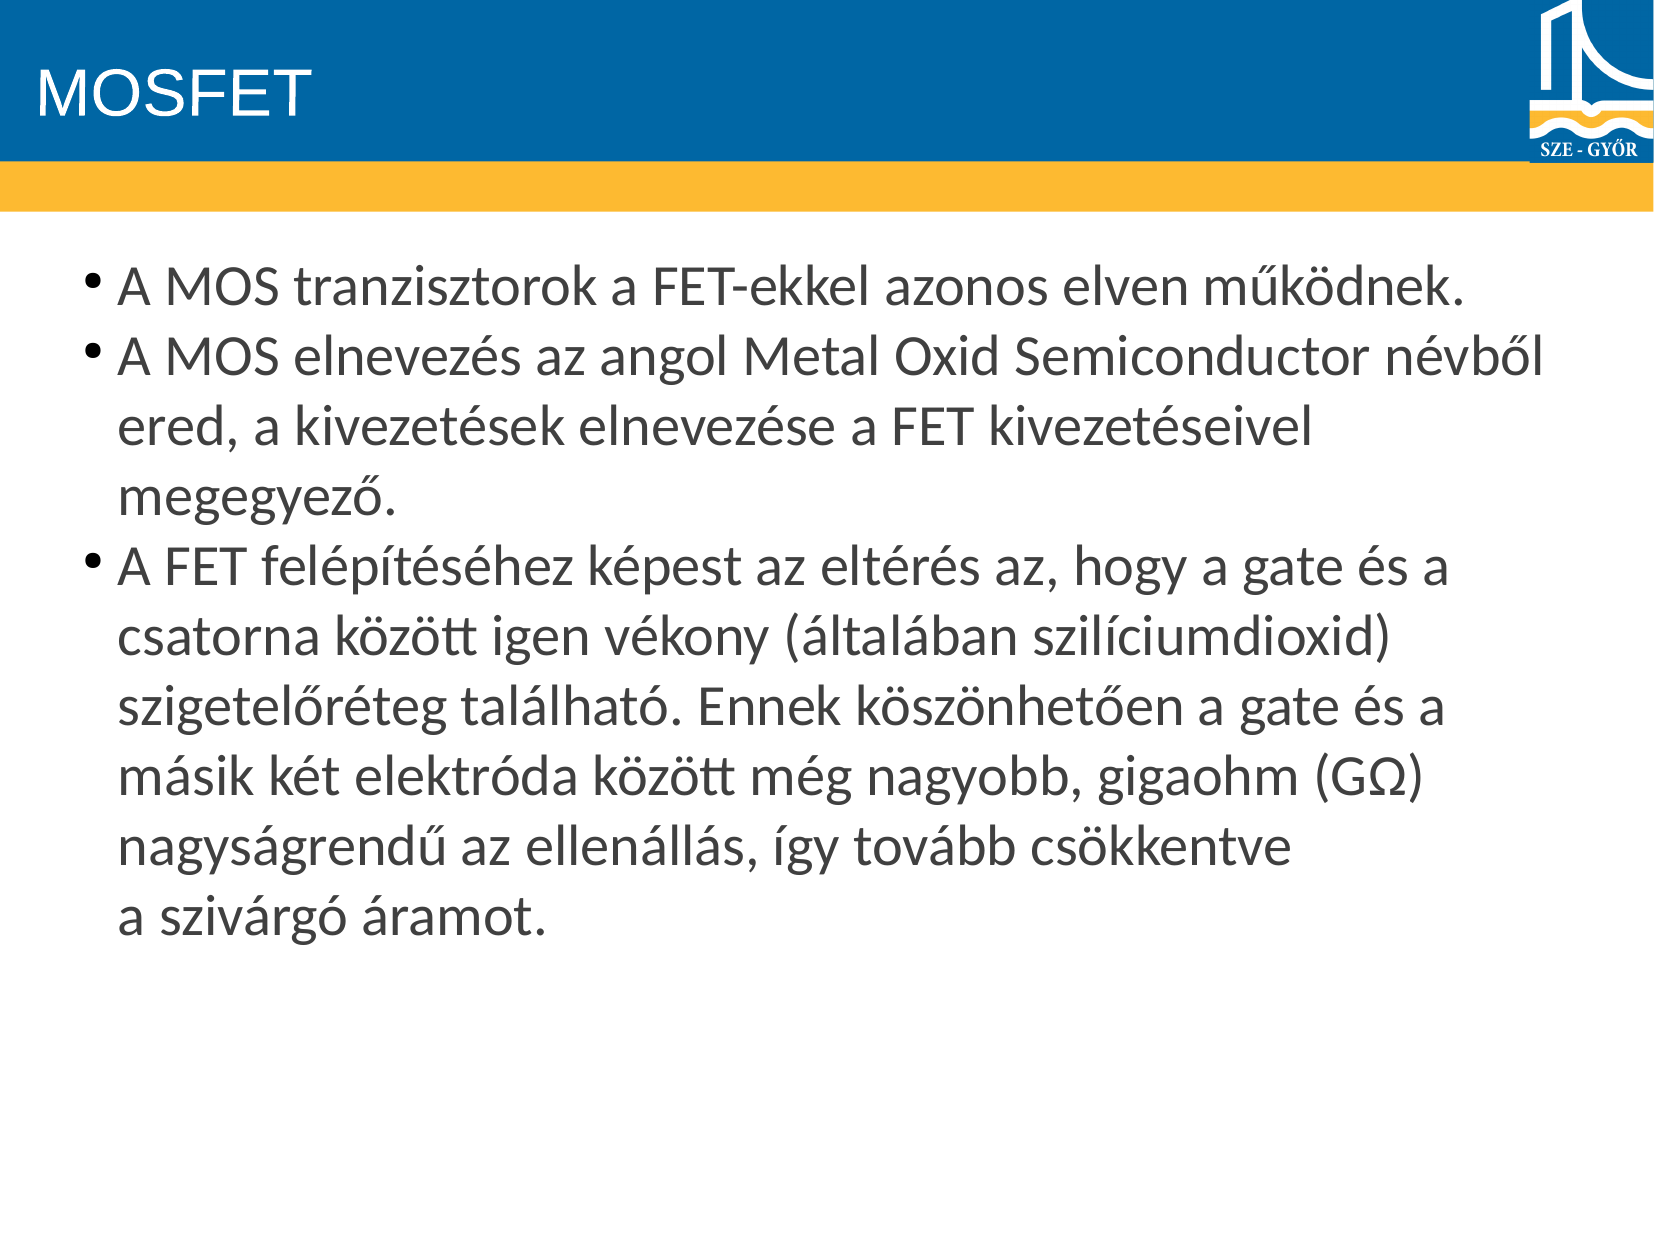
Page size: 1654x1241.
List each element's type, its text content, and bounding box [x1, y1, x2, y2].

picture [1529, 0, 1654, 163]
text_box A MOS tranzisztorok a FET-ekkel azonos elven működnek. A MOS elnevezés az angol Metal Oxid Semiconductor névből ered, a kivezetések elnevezése a FET kivezetéseivel megegyező. A FET felépítéséhez képest az eltérés az, hogy a gate és a csatorna között igen vékony (általában szilíciumdioxid) szigetelőréteg található. Ennek köszönhetően a gate és a másik két elektróda között még nagyobb, gigaohm (GΩ) nagyságrendű az ellenállás, így tovább csökkentve a szivárgó áramot. [82, 247, 1571, 1198]
text_box MOSFET [34, 48, 1524, 144]
